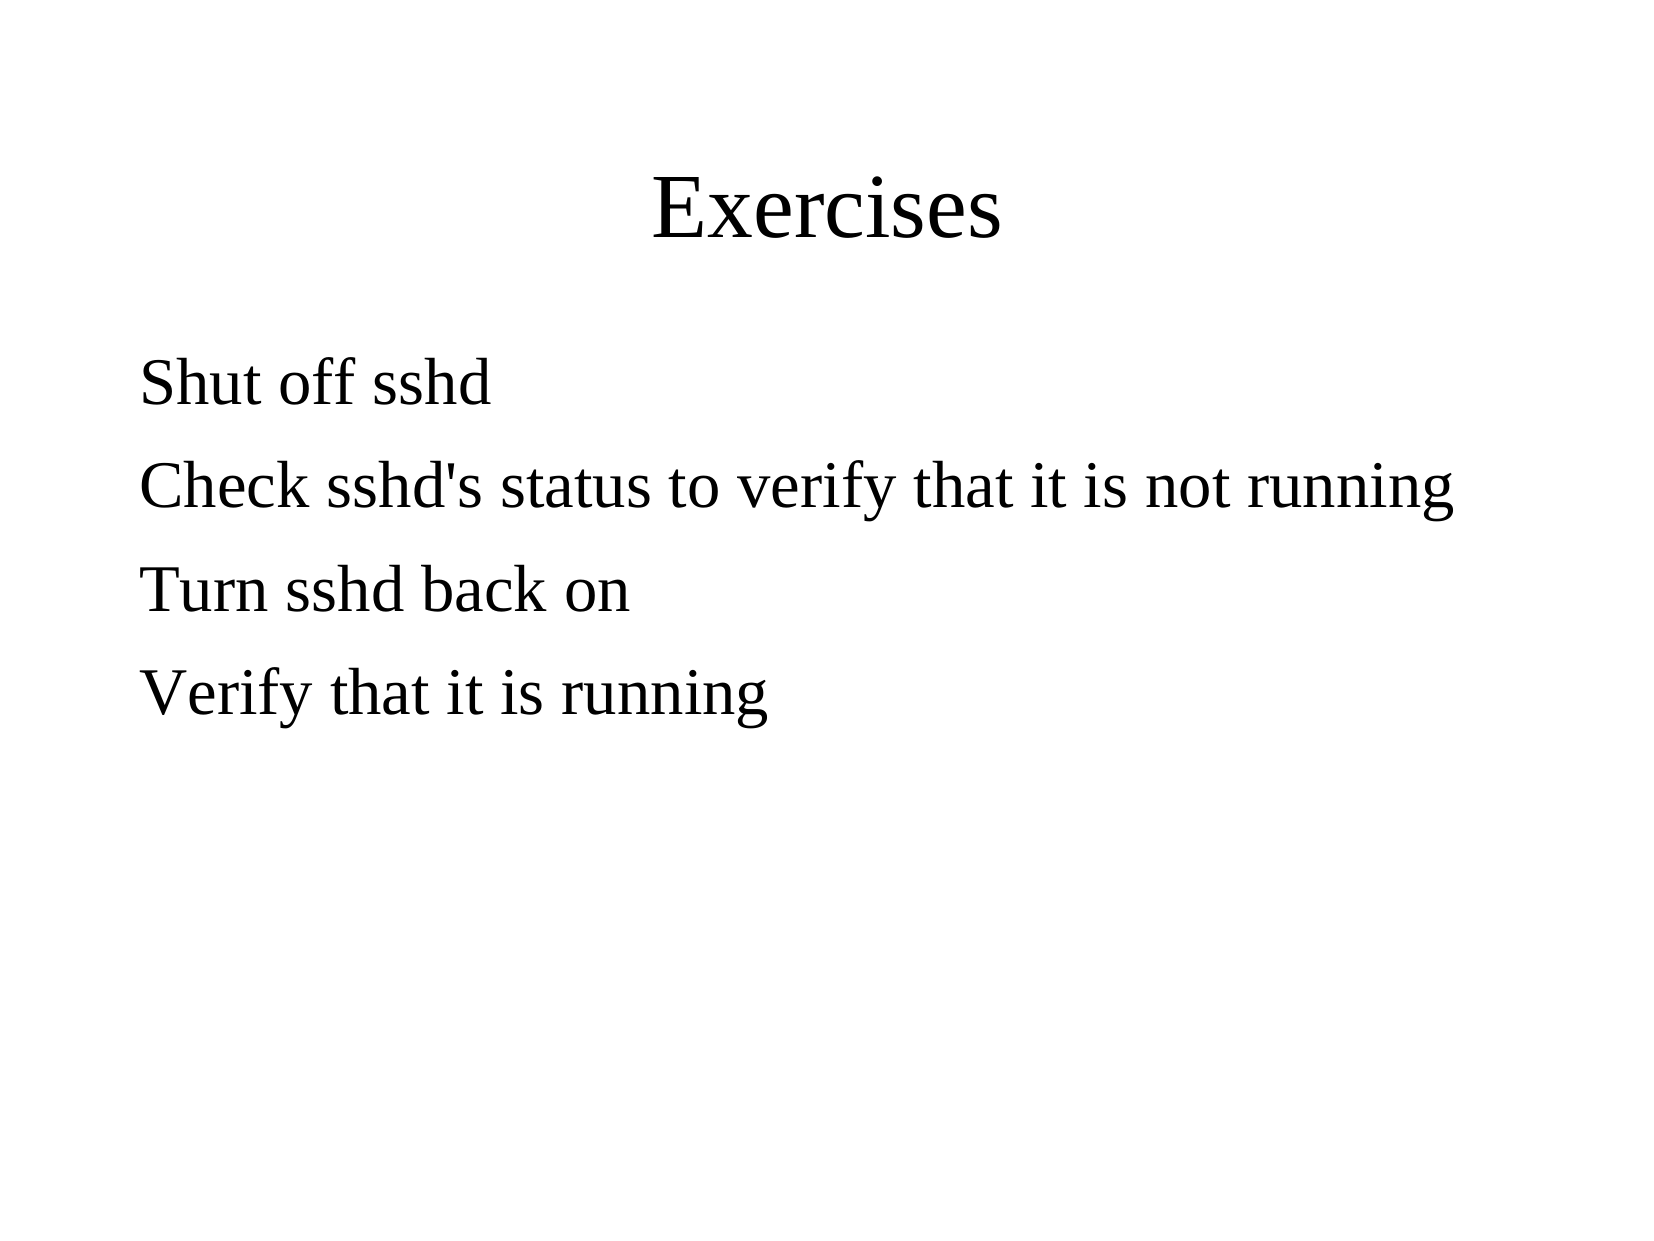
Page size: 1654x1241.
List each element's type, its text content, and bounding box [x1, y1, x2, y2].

title Exercises [121, 102, 1534, 311]
list Shut off sshd Check sshd's status to verify that it is not running Turn sshd back on Verify that it is running [121, 344, 1534, 1127]
